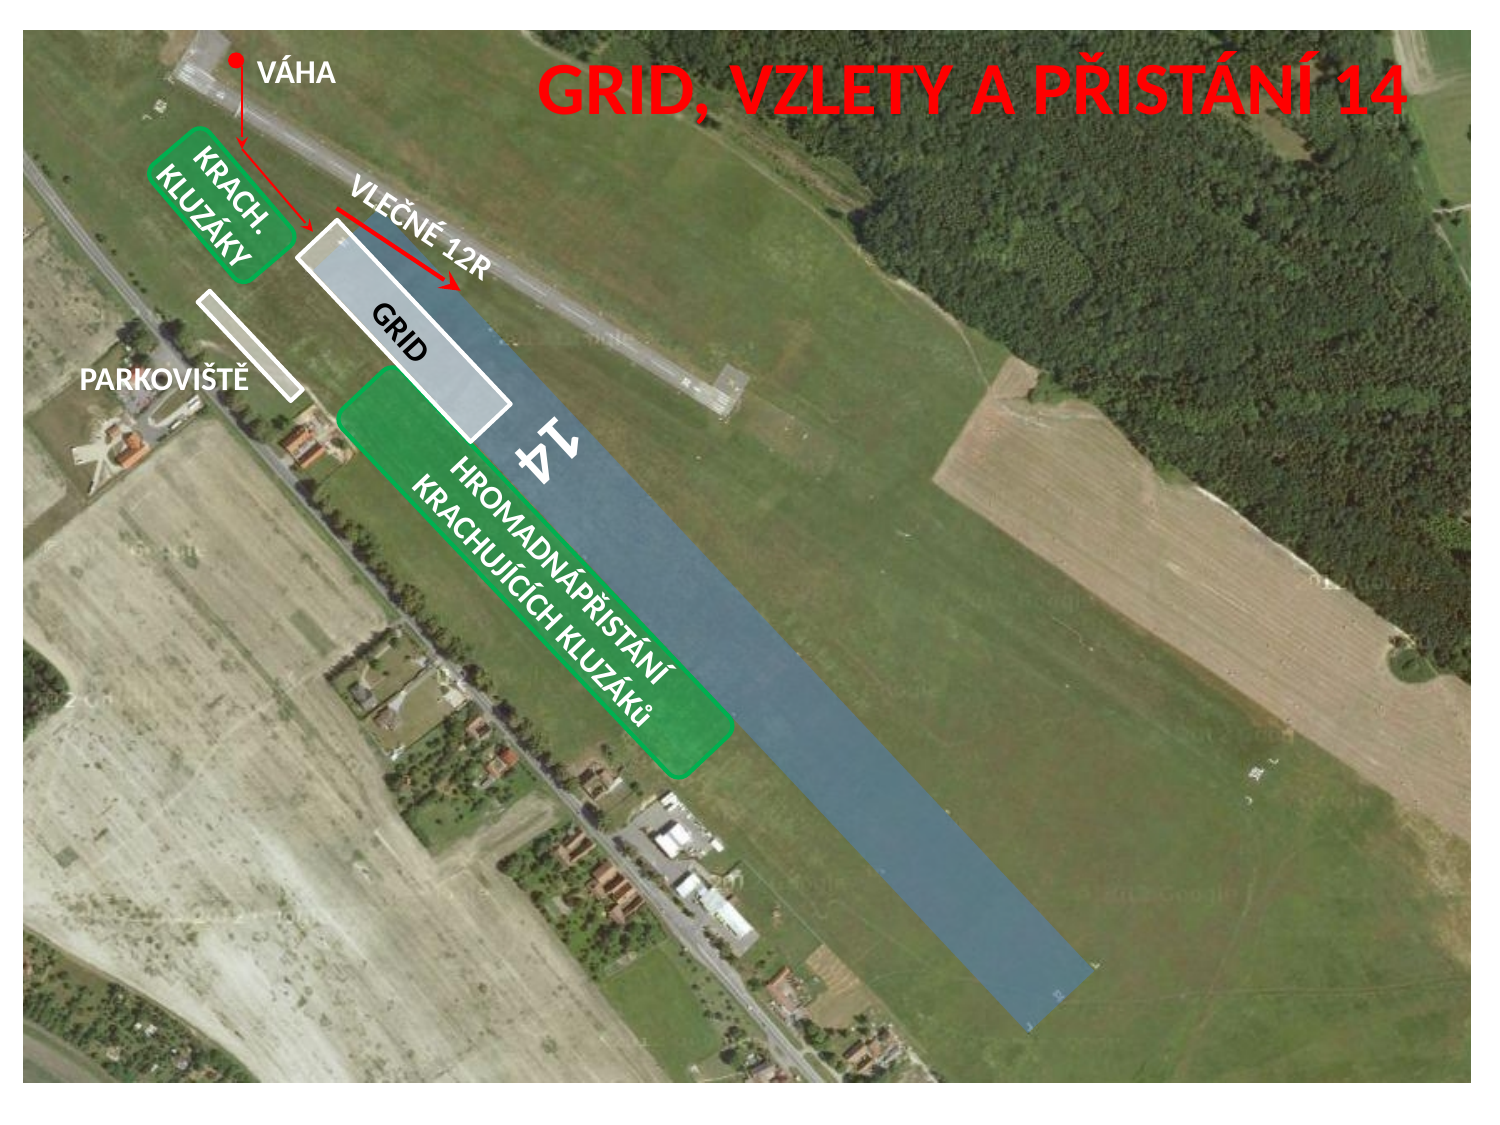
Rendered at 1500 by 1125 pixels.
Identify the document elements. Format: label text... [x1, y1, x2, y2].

title GRID, VZLETY A PŘISTÁNÍ 14 [74, 21, 1425, 149]
picture [23, 30, 1471, 1083]
text_box KRACH. KLUZÁKY [124, 101, 315, 304]
text_box VÁHA [242, 42, 372, 99]
picture [239, 149, 363, 239]
text_box [197, 290, 265, 349]
text_box [230, 54, 242, 67]
text_box 14 [478, 385, 622, 528]
text_box [553, 461, 1095, 1034]
text_box [297, 219, 550, 449]
text_box [363, 222, 445, 277]
text_box GRID [347, 275, 461, 392]
text_box [266, 350, 303, 401]
text_box VLEČNÉ 12R [324, 148, 523, 306]
text_box HROMADNÁPŘISTÁNÍ KRACHUJÍCÍCH KLUZÁKů [326, 360, 767, 812]
text_box PARKOVIŠTĚ [64, 349, 266, 406]
